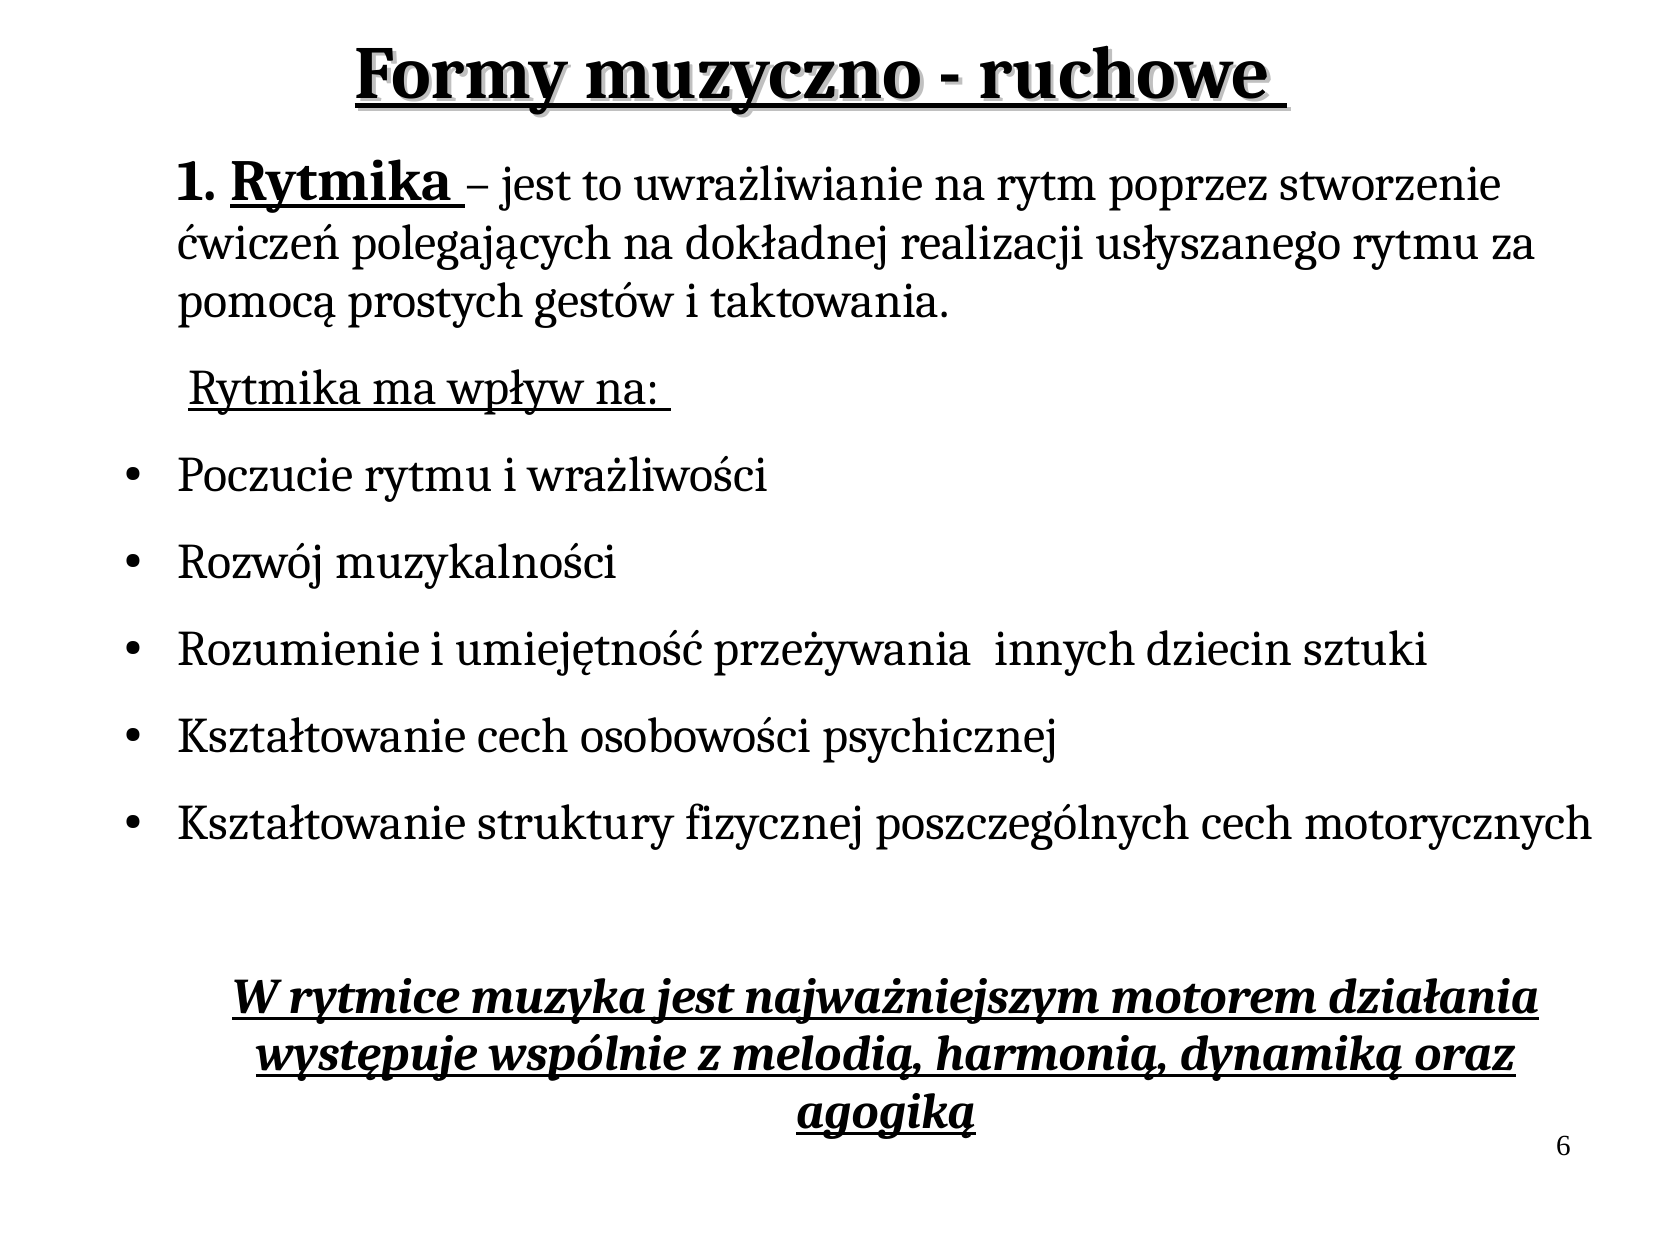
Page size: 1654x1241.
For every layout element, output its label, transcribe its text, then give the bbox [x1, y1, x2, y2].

title Formy muzyczno - ruchowe [76, 0, 1565, 178]
list 1. Rytmika – jest to uwrażliwianie na rytm poprzez stworzenie ćwiczeń polegających na dokładnej realizacji usłyszanego rytmu za pomocą prostych gestów i taktowania. Rytmika ma wpływ na: Poczucie rytmu i wrażliwości Rozwój muzykalności Rozumienie i umiejętność przeżywania innych dziecin sztuki Kształtowanie cech osobowości psychicznej Kształtowanie struktury fizycznej poszczególnych cech motorycznych W rytmice muzyka jest najważniejszym motorem działania występuje wspólnie z melodią, harmonią, dynamiką oraz agogiką [106, 147, 1595, 1241]
